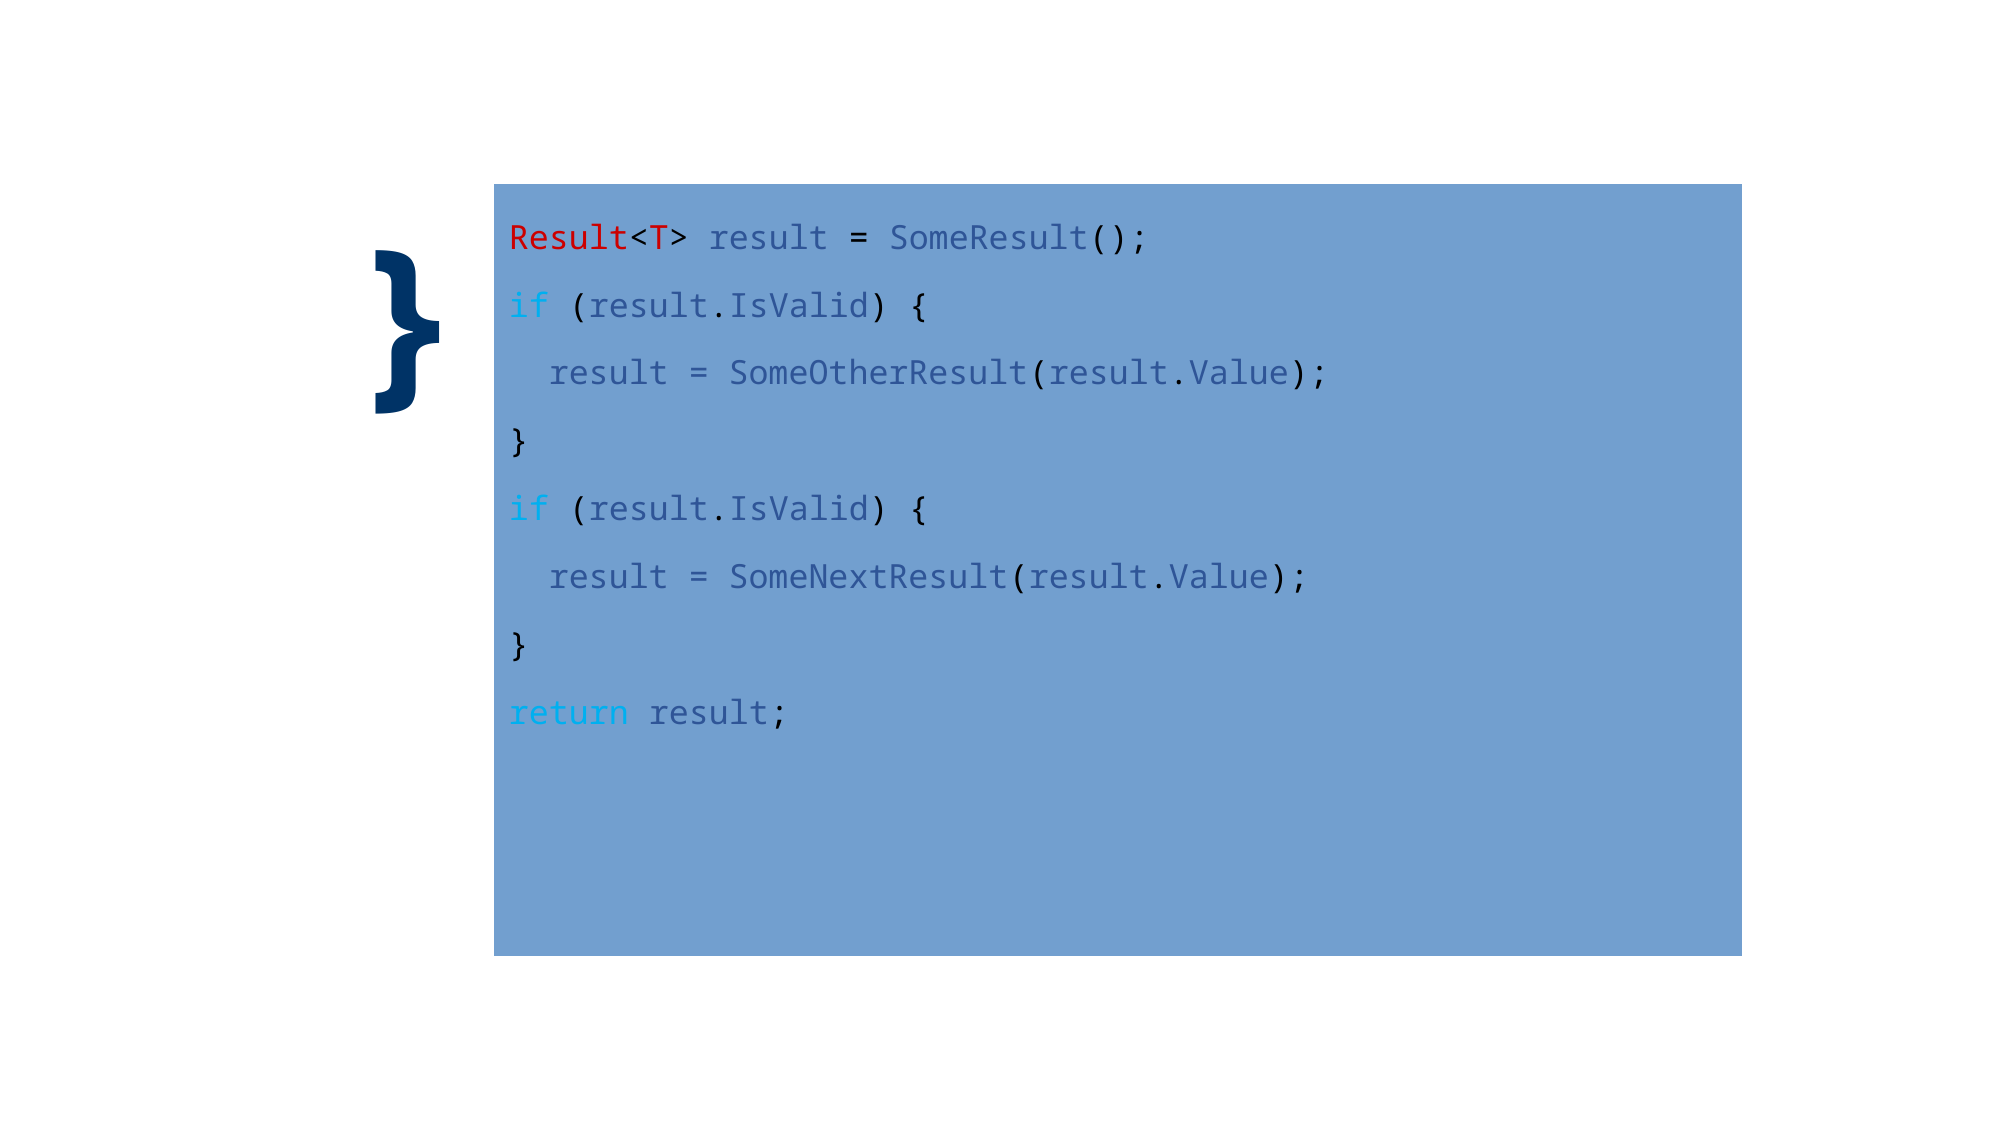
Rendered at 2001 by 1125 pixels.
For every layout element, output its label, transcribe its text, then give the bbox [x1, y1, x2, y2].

table_header Result<T> result = SomeResult(); if (result.IsValid) { result = SomeOtherResult(result.Value); } if (result.IsValid) { result = SomeNextResult(result.Value); } return result; [494, 184, 1742, 956]
text_box } [353, 147, 472, 441]
